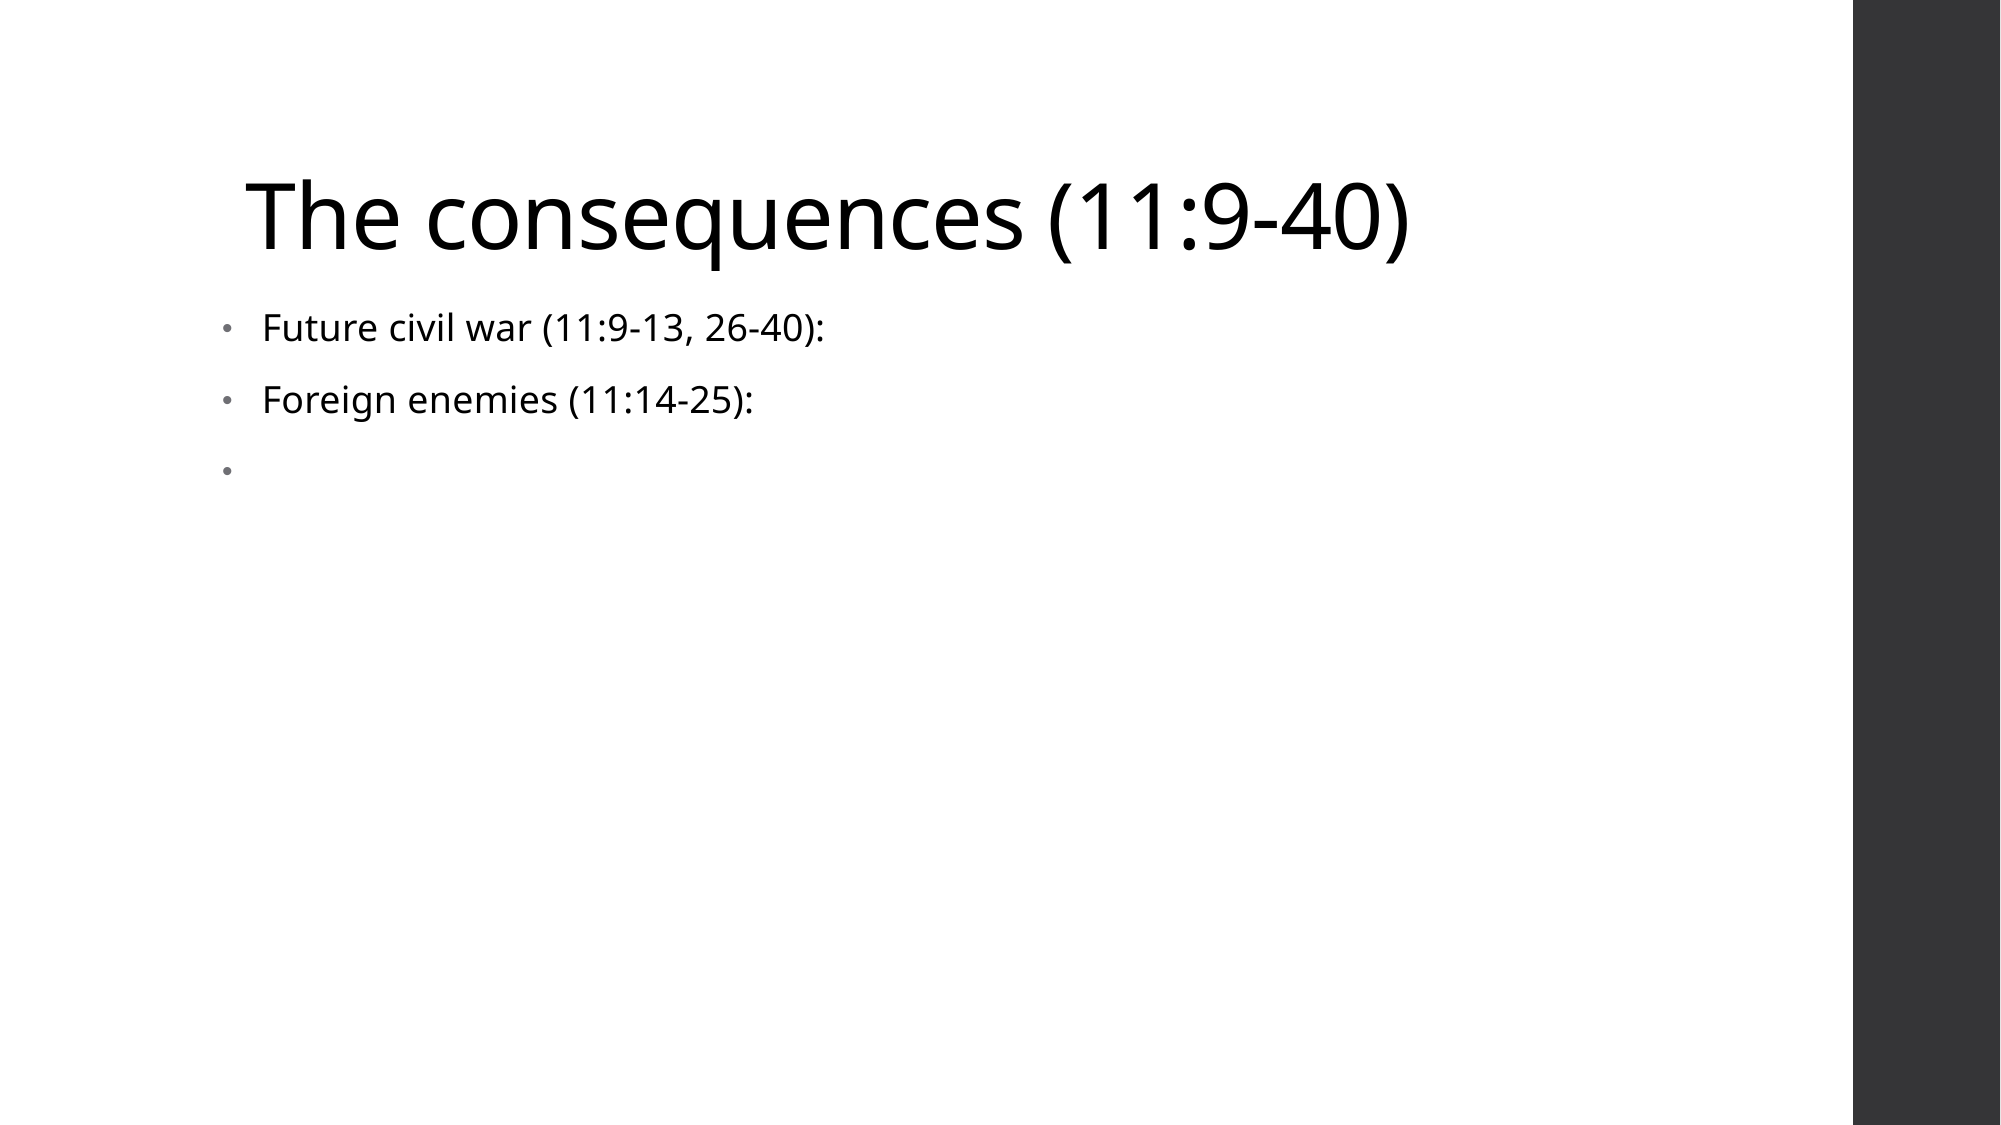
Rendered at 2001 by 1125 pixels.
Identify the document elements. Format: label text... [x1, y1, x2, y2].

list Future civil war (11:9-13, 26-40): Foreign enemies (11:14-25): [206, 299, 1617, 1014]
title The consequences (11:9-40) [206, 60, 1797, 278]
